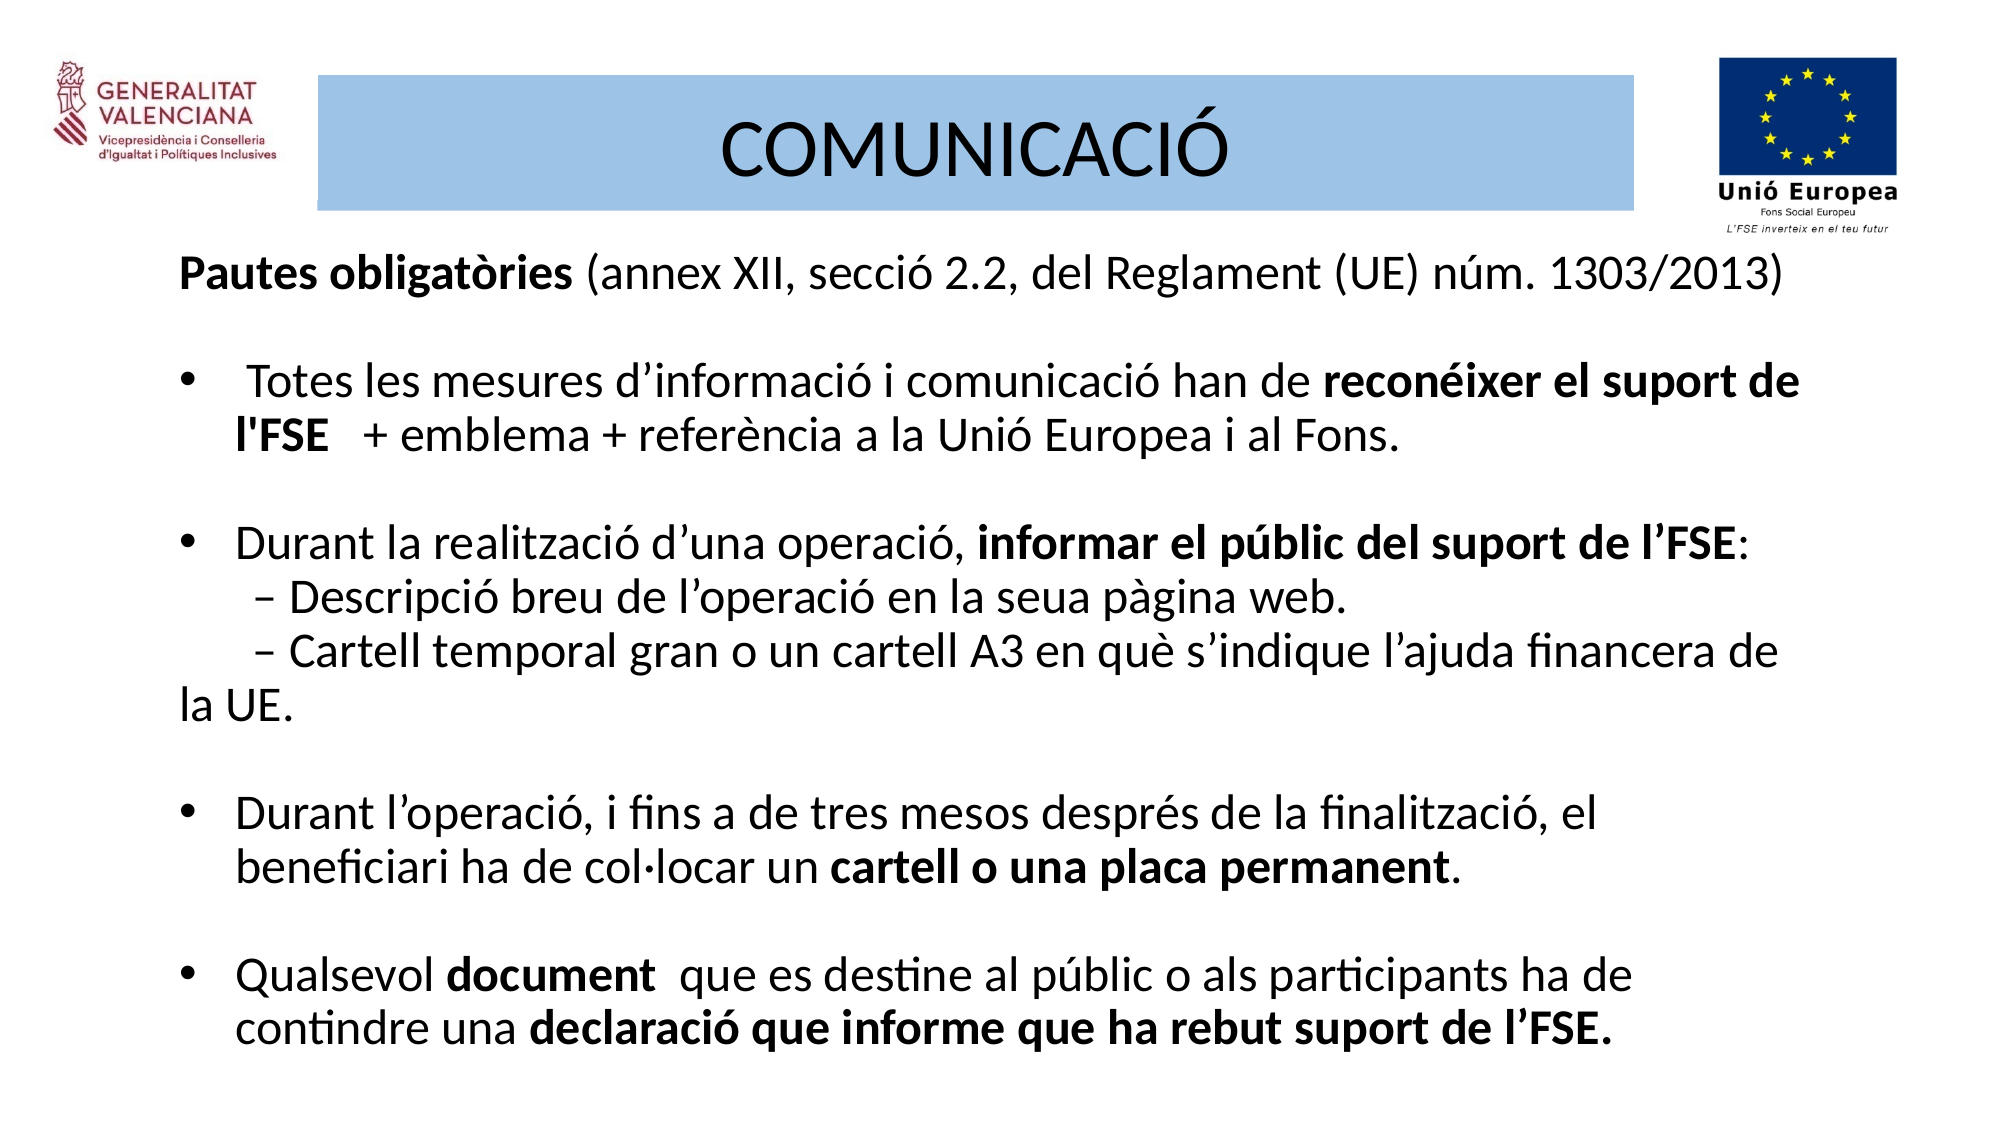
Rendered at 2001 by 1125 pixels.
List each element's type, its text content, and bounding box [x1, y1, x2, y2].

picture [1700, 47, 1912, 242]
text_box Pautes obligatòries (annex XII, secció 2.2, del Reglament (UE) núm. 1303/2013) Totes les mesures d’informació i comunicació han de reconéixer el suport de l'FSE + emblema + referència a la Unió Europea i al Fons. Durant la realització d’una operació, informar el públic del suport de l’FSE: – Descripció breu de l’operació en la seua pàgina web. – Cartell temporal gran o un cartell A3 en què s’indique l’ajuda financera de la UE. Durant l’operació, i fins a de tres mesos després de la finalització, el beneficiari ha de col·locar un cartell o una placa permanent. Qualsevol document que es destine al públic o als participants ha de contindre una declaració que informe que ha rebut suport de l’FSE. [164, 238, 1832, 1064]
picture [11, 19, 318, 200]
text_box COMUNICACIÓ [317, 75, 1634, 211]
